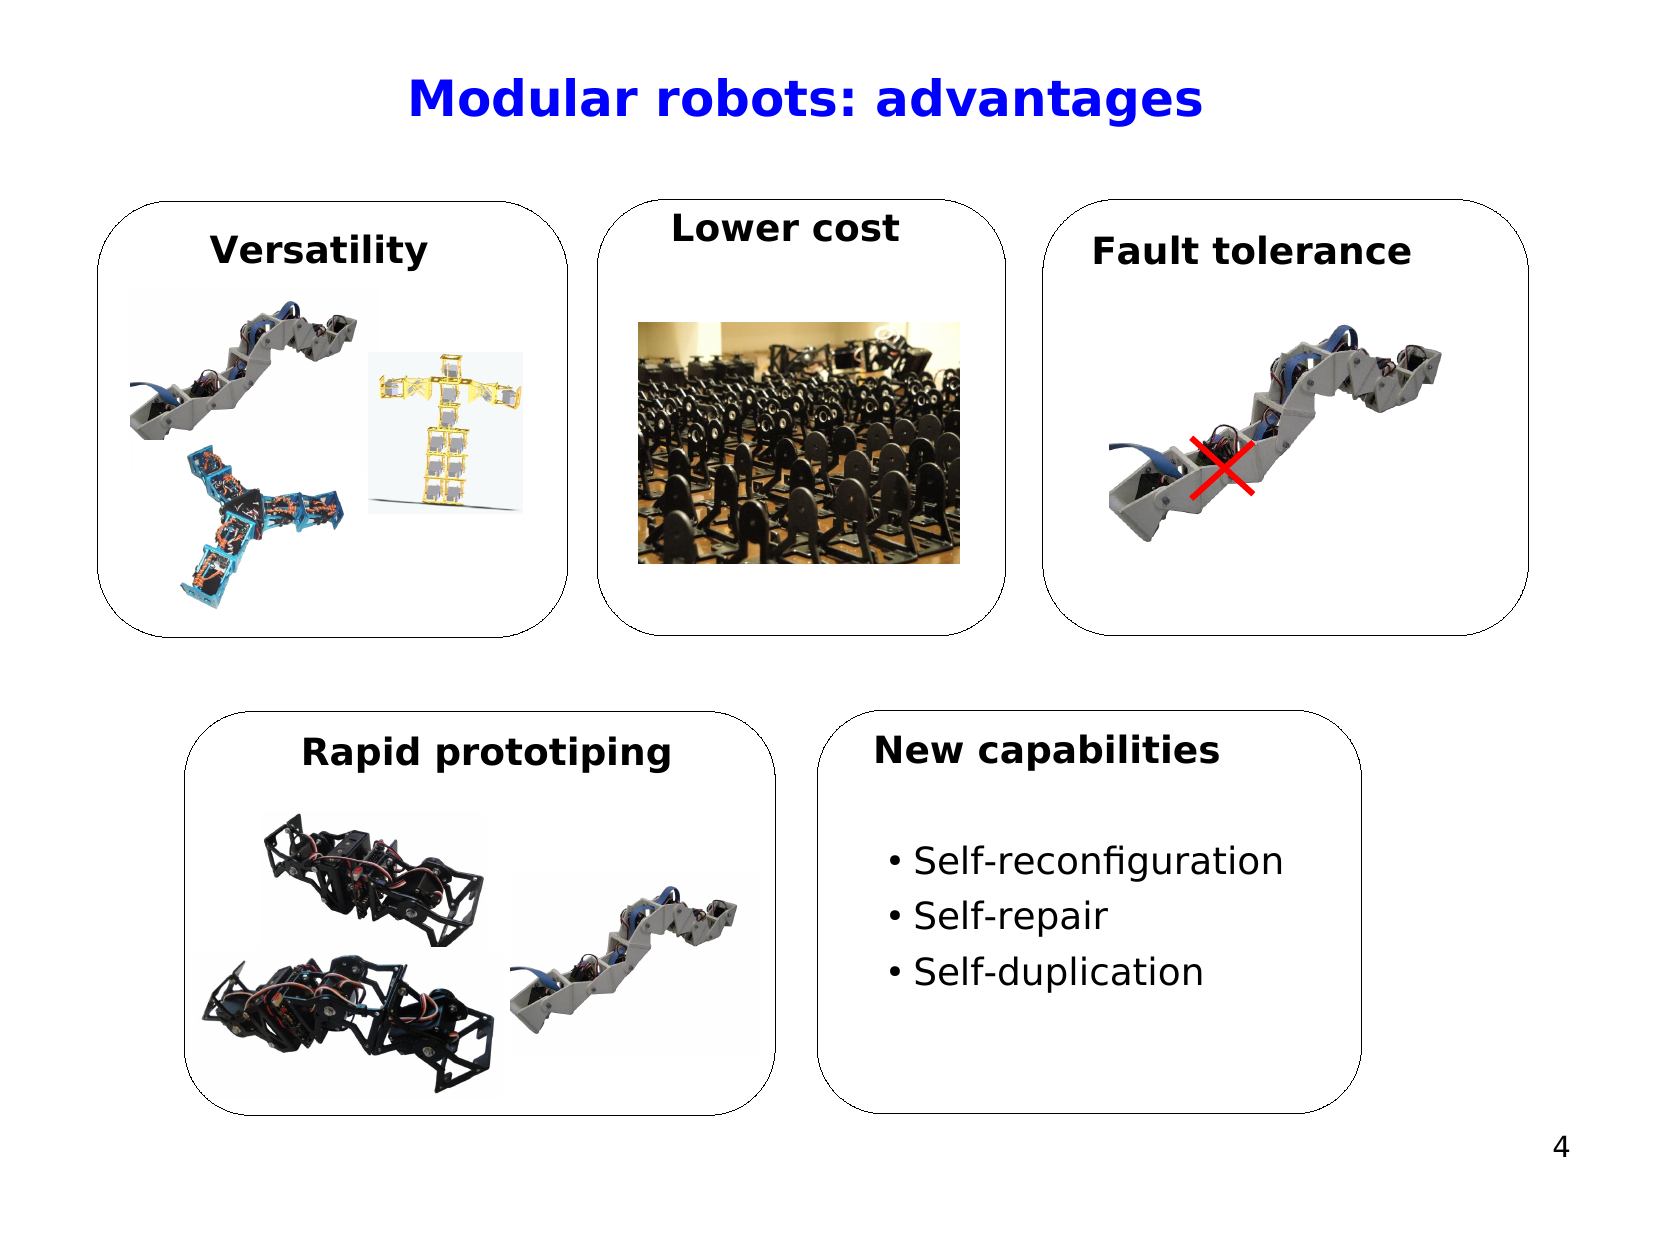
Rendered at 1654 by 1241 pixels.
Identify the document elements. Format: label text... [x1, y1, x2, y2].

text_box Lower cost [655, 199, 960, 259]
text_box Versatility [194, 221, 499, 280]
text_box Rapid prototiping [286, 722, 729, 782]
picture [638, 322, 960, 564]
text_box New capabilities [858, 721, 1322, 780]
text_box Modular robots: advantages [392, 62, 1220, 136]
text_box Self-reconfiguration Self-repair Self-duplication [873, 832, 1331, 1002]
picture [1109, 304, 1475, 579]
picture [510, 872, 760, 1059]
picture [193, 811, 502, 1100]
text_box Fault tolerance [1076, 222, 1520, 282]
picture [130, 287, 523, 610]
